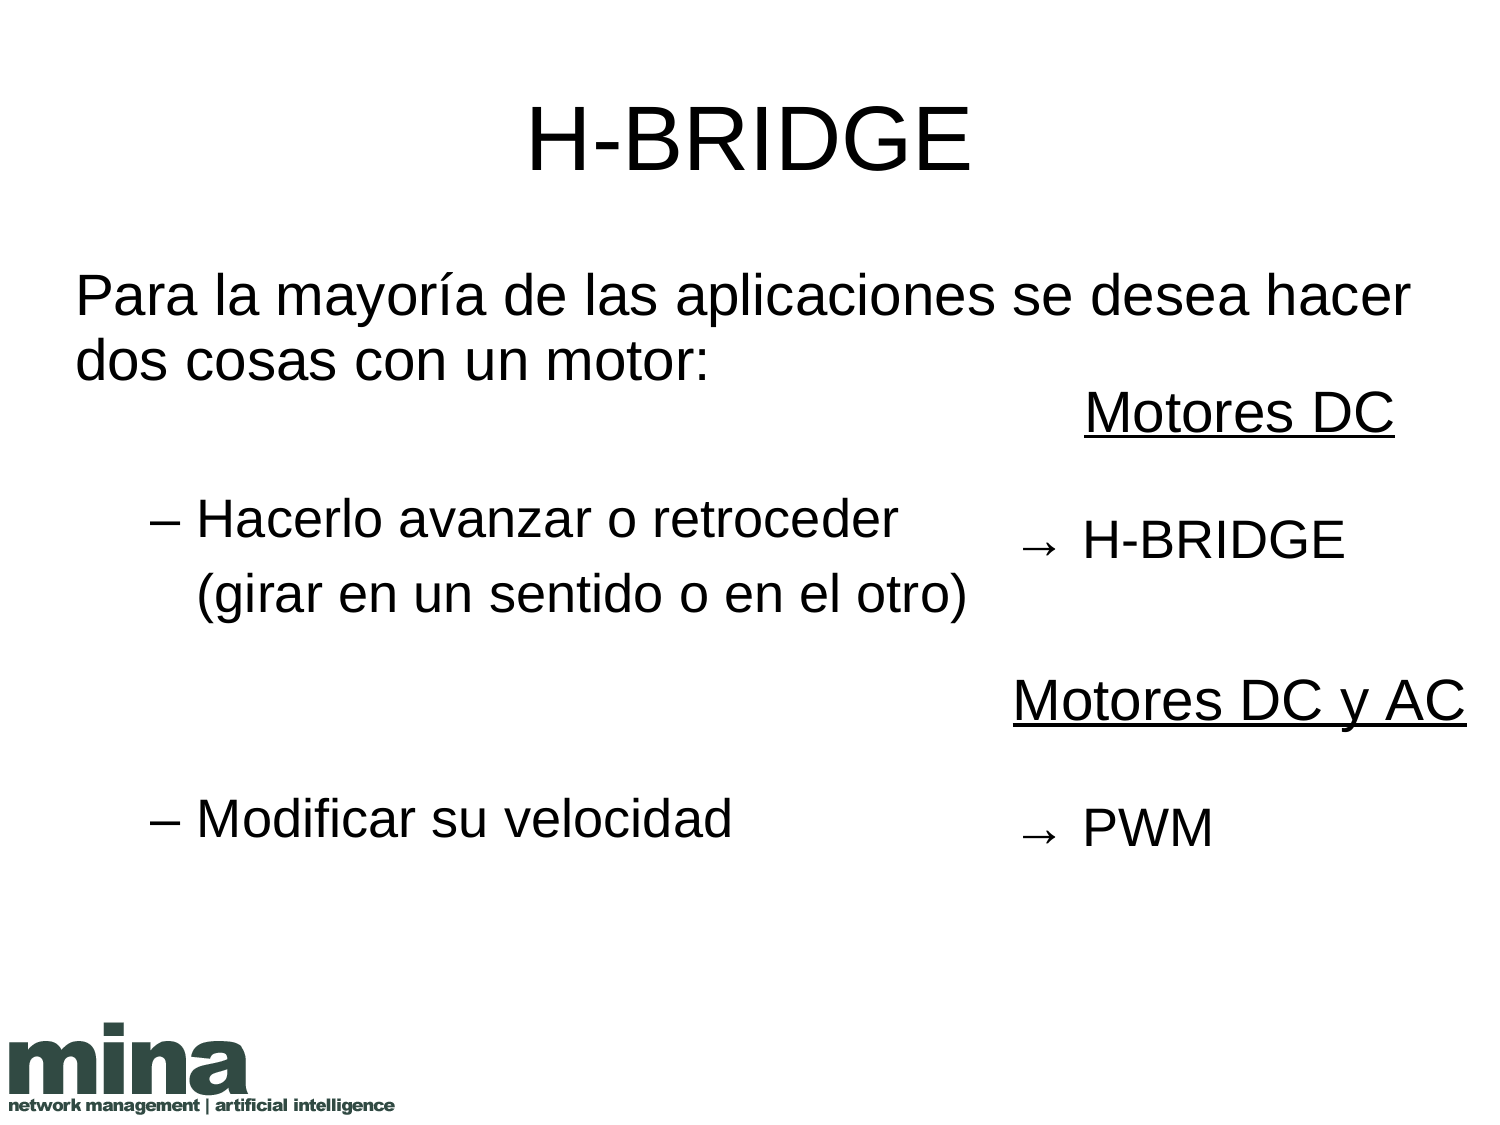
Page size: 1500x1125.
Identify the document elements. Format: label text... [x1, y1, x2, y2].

list Para la mayoría de las aplicaciones se desea hacer dos cosas con un motor: Hacerlo avanzar o retroceder (girar en un sentido o en el otro) Modificar su velocidad [75, 262, 1426, 1006]
title H-BRIDGE [75, 45, 1426, 233]
picture [0, 1016, 402, 1119]
text_box Motores DC → H-BRIDGE Motores DC y AC → PWM [998, 371, 1478, 868]
